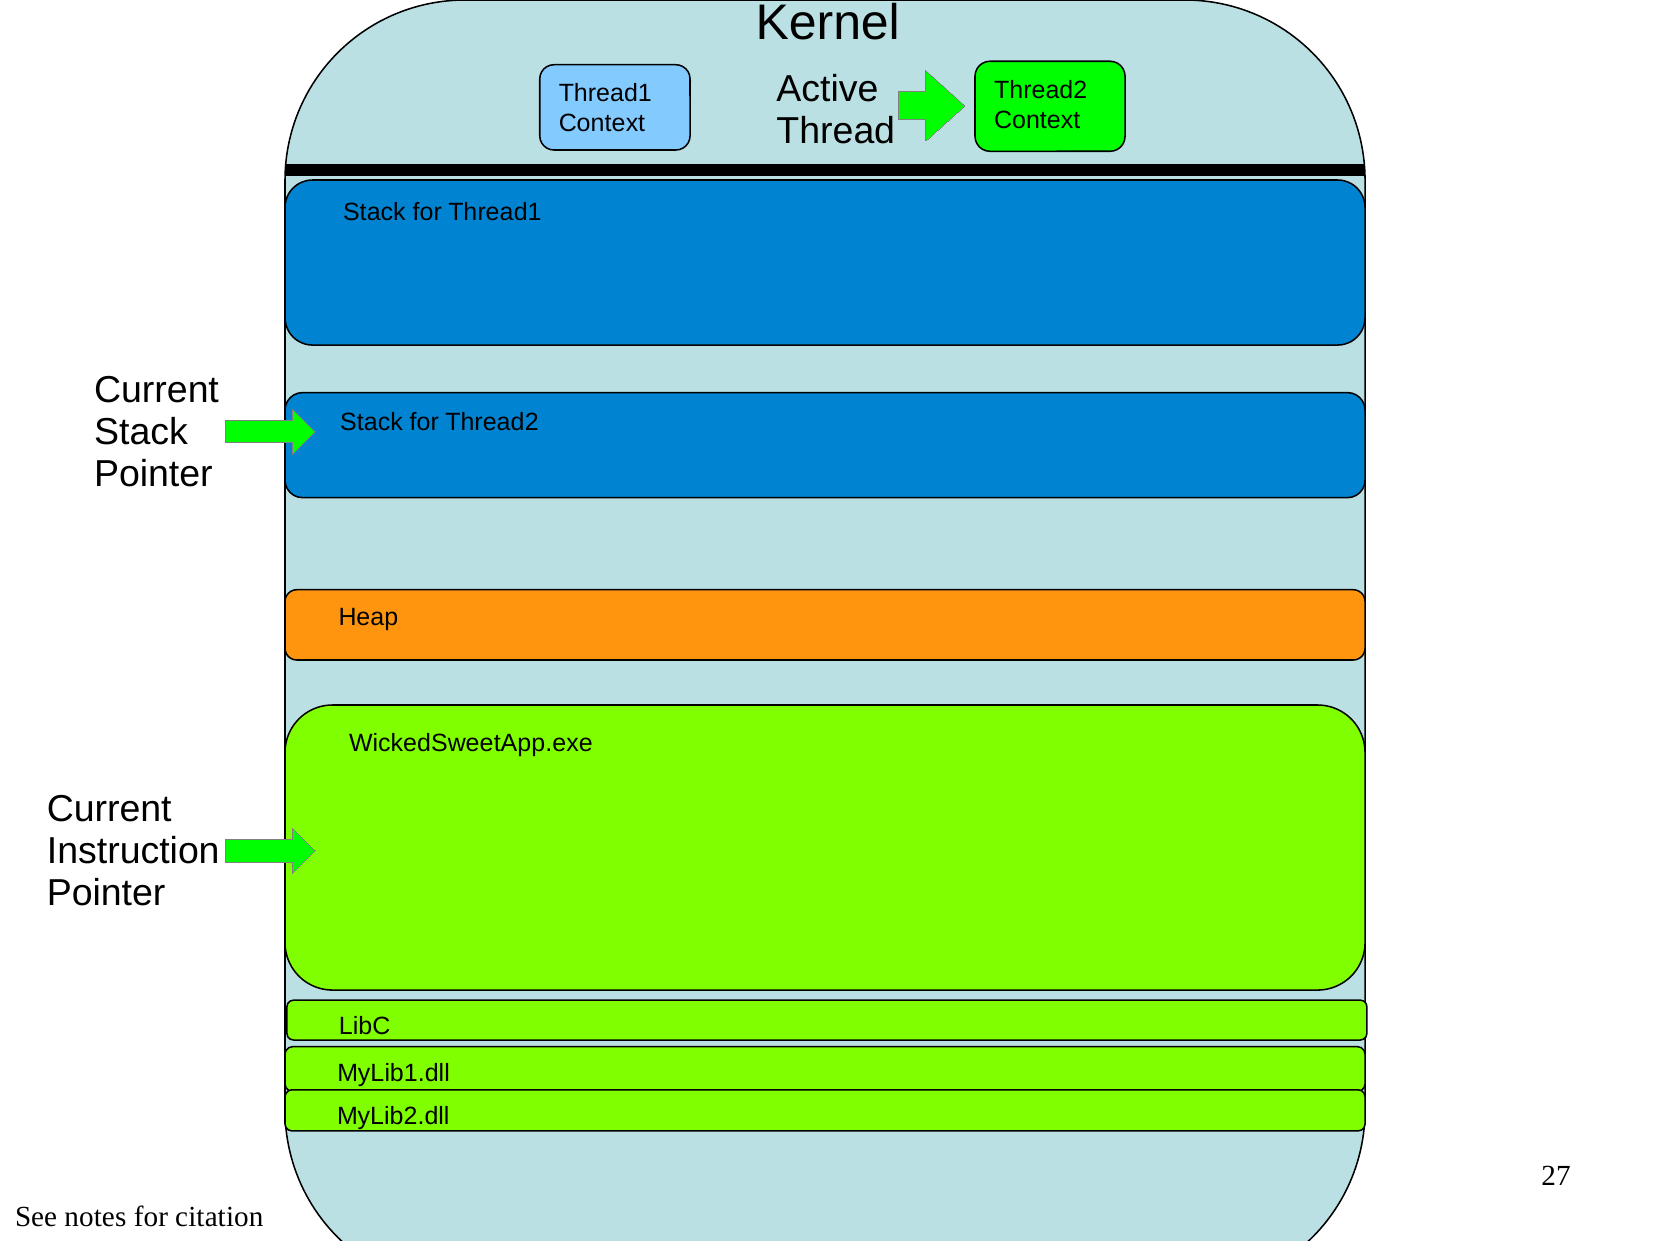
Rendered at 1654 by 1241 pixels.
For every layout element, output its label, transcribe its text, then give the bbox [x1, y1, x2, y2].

text_box [235, 828, 316, 874]
text_box [1362, 1085, 1366, 1096]
text_box Thread2 Context [975, 61, 1126, 152]
text_box Heap [285, 589, 1366, 661]
text_box LibC [286, 1000, 1367, 1041]
text_box [285, 176, 1366, 206]
text_box [285, 1128, 1365, 1241]
text_box [285, 481, 1366, 600]
text_box Stack for Thread2 [285, 392, 1366, 498]
text_box Current Instruction Pointer [32, 780, 235, 922]
text_box Active Thread [761, 60, 911, 159]
text_box [285, 0, 1365, 164]
text_box Stack for Thread1 [285, 180, 1366, 346]
text_box MyLib2.dll [285, 1089, 1366, 1131]
text_box [285, 945, 1366, 1053]
text_box Thread1 Context [539, 64, 691, 151]
text_box MyLib1.dll [285, 1046, 1366, 1090]
text_box [285, 649, 1366, 750]
text_box WickedSweetApp.exe [285, 705, 1366, 991]
text_box [285, 319, 1366, 409]
text_box [225, 409, 316, 455]
text_box Current Stack Pointer [79, 361, 234, 502]
text_box Kernel [705, 0, 915, 58]
